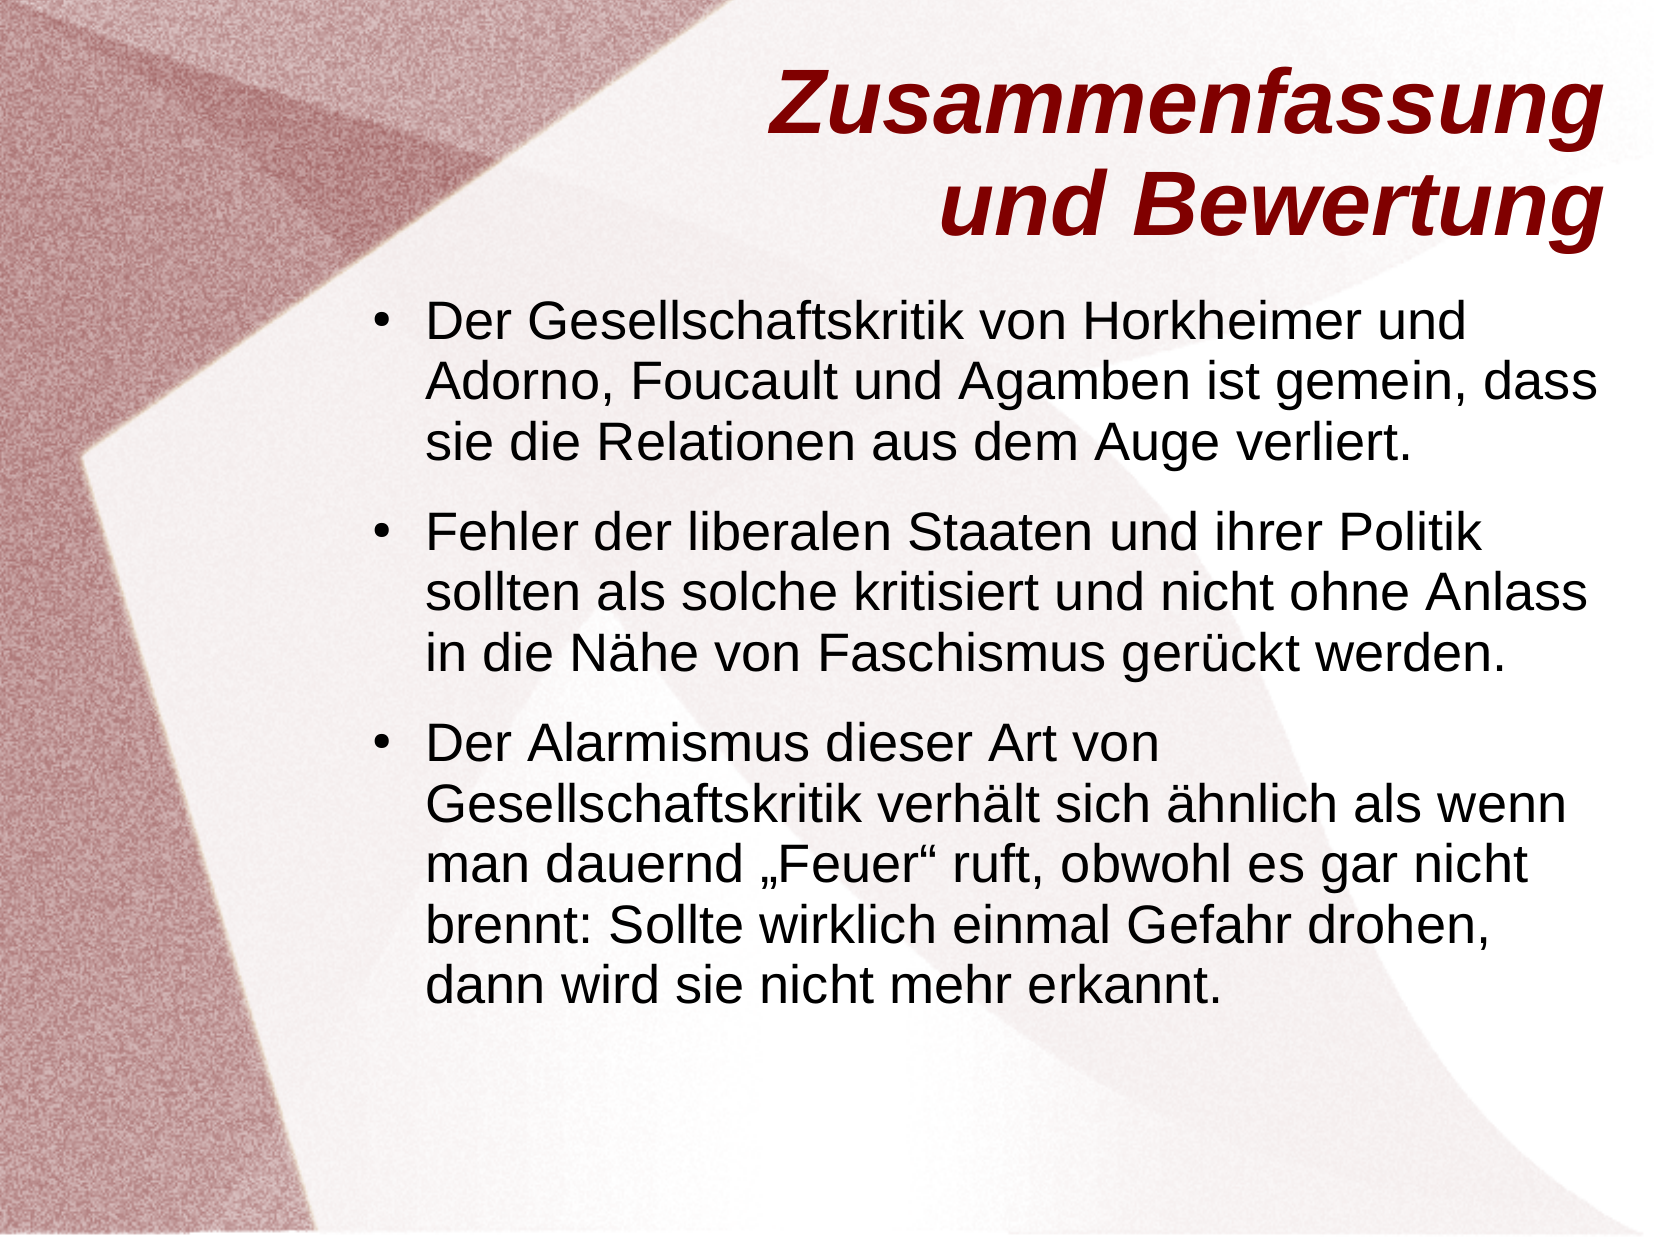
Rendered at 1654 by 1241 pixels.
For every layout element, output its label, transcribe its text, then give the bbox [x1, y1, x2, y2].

picture [0, 0, 1654, 1241]
title Zusammenfassung und Bewertung [596, 50, 1607, 256]
list Der Gesellschaftskritik von Horkheimer und Adorno, Foucault und Agamben ist gemein, dass sie die Relationen aus dem Auge verliert. Fehler der liberalen Staaten und ihrer Politik sollten als solche kritisiert und nicht ohne Anlass in die Nähe von Faschismus gerückt werden. Der Alarmismus dieser Art von Gesellschaftskritik verhält sich ähnlich als wenn man dauernd „Feuer“ ruft, obwohl es gar nicht brennt: Sollte wirklich einmal Gefahr drohen, dann wird sie nicht mehr erkannt. [354, 290, 1601, 1016]
